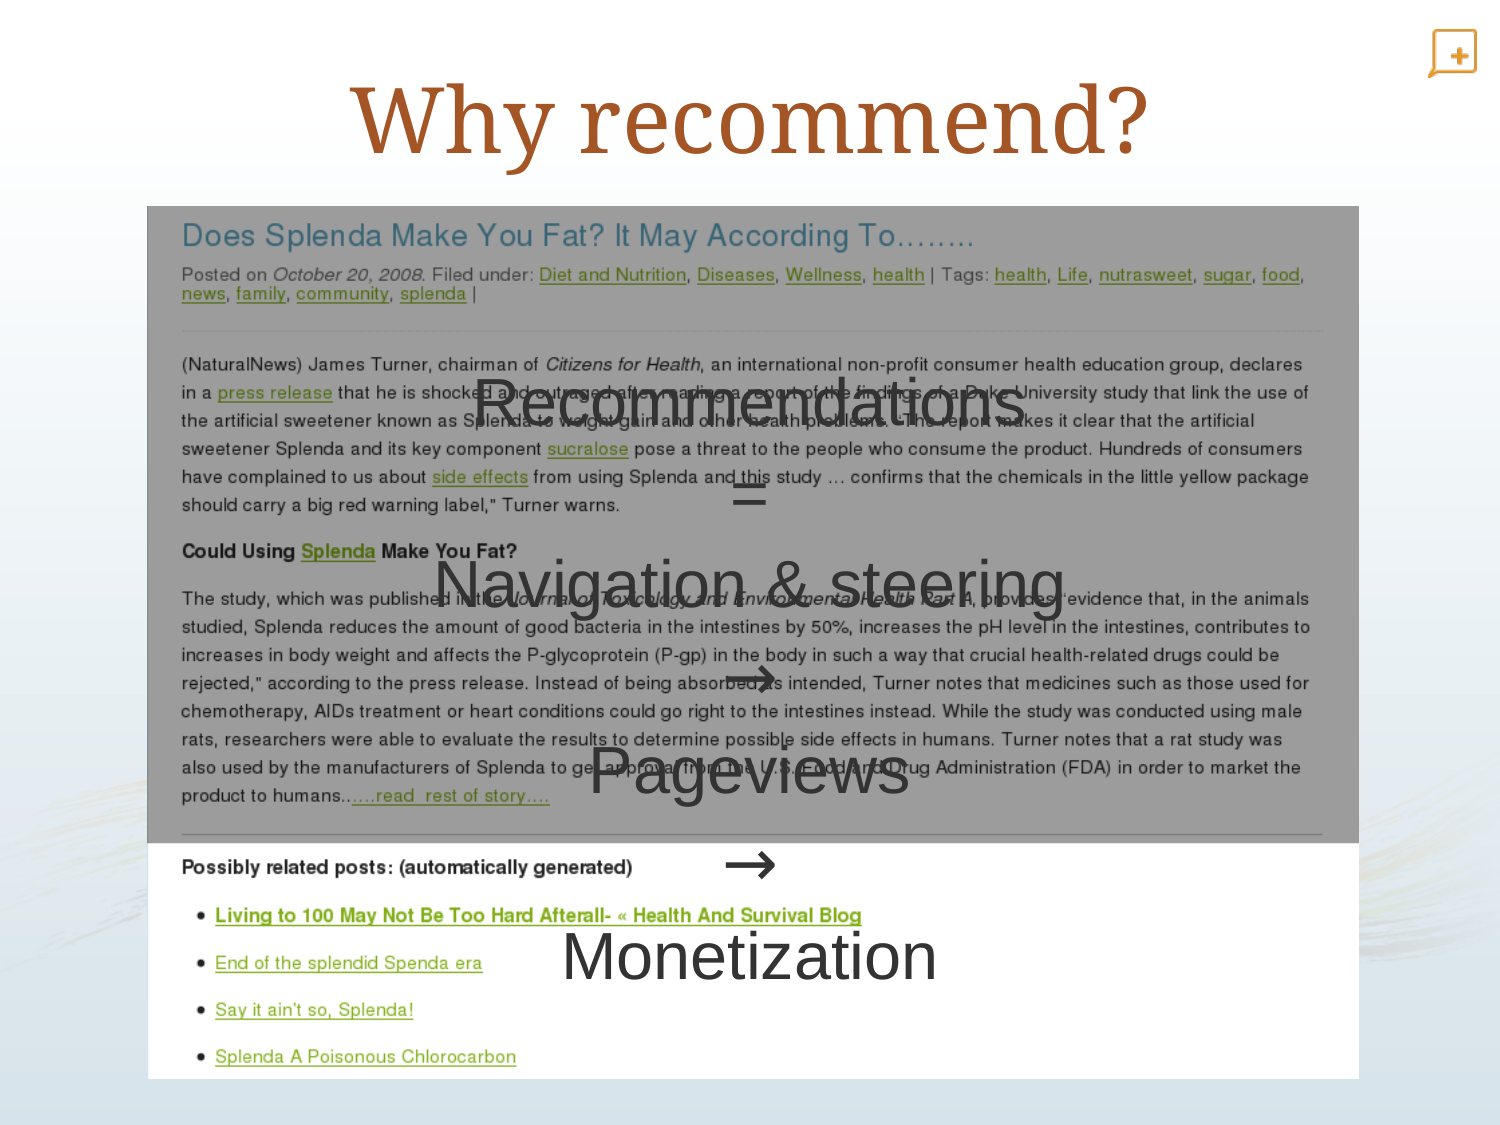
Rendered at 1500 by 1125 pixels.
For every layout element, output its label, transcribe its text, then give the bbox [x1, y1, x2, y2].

subtitle Recommendations = Navigation & steering → Pageviews → Monetization [112, 324, 1388, 1034]
picture [0, 0, 1500, 1125]
title Why recommend? [112, 0, 1388, 244]
